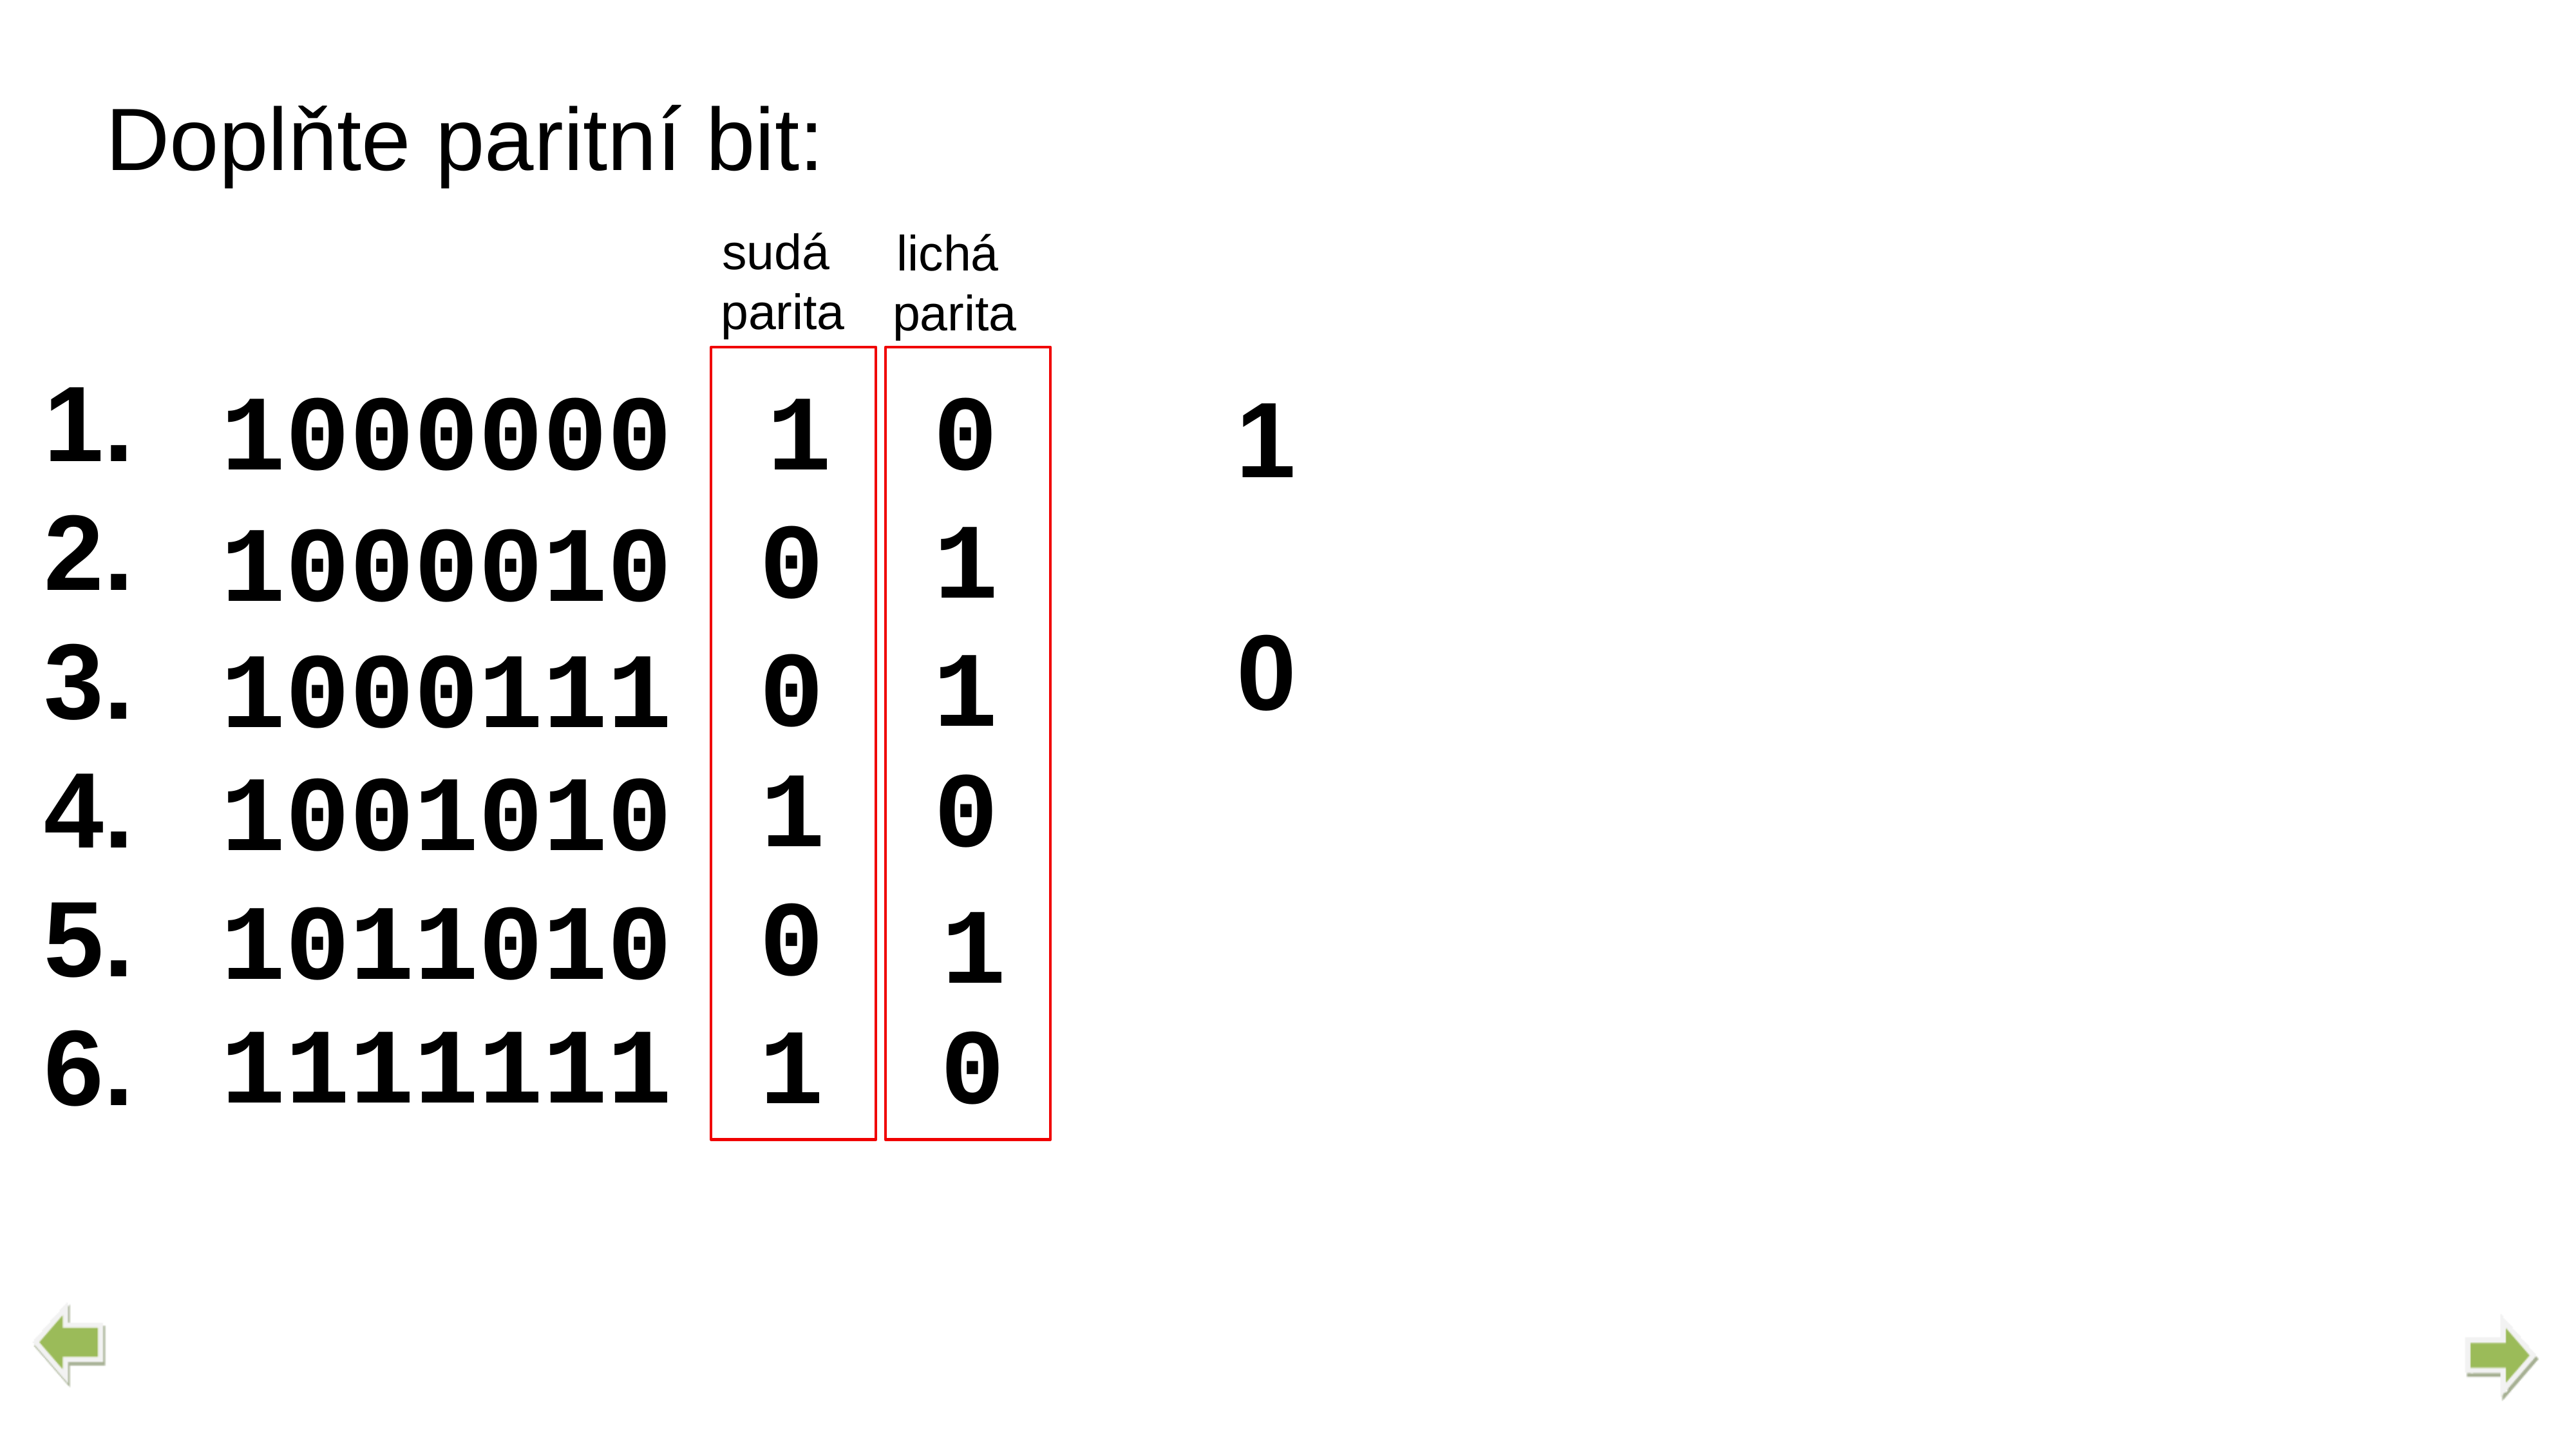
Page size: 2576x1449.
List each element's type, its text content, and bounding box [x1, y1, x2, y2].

text_box 0 [759, 490, 827, 604]
text_box 1 [760, 739, 828, 865]
picture [29, 1298, 111, 1392]
text_box 0 [759, 867, 827, 981]
text_box 0 [934, 739, 1001, 853]
text_box 0 [940, 996, 1009, 1110]
text_box lichá parita [900, 307, 914, 328]
text_box Doplňte paritní bit: [106, 82, 1032, 198]
text_box 0 [1236, 602, 1305, 728]
text_box sudá parita [728, 306, 742, 327]
text_box 1011010 [628, 918, 650, 969]
text_box 1001010 [221, 743, 662, 868]
text_box 1000010 [628, 540, 650, 591]
text_box sudá parita [715, 220, 851, 333]
text_box 1 [759, 996, 827, 1121]
text_box 0 [759, 618, 827, 732]
text_box 1 [767, 362, 835, 476]
text_box 1 [933, 618, 1001, 732]
text_box 0 [933, 362, 1001, 476]
text_box 1001010 [628, 790, 650, 840]
text_box 1111111 [221, 995, 663, 1121]
text_box lichá parita [887, 221, 1023, 334]
text_box 1000010 [221, 493, 662, 619]
text_box 1000000 [628, 409, 650, 459]
text_box 1. 2. 3. 4. 5. 6. [44, 354, 142, 1103]
text_box 1. 2. 3. 4. 5. 6. [63, 1068, 85, 1095]
text_box 1 [934, 490, 1001, 604]
text_box 1000000 [221, 362, 663, 488]
text_box 1011010 [221, 872, 663, 995]
picture [2461, 1311, 2546, 1404]
text_box 1 [942, 875, 1009, 989]
text_box 1 [1236, 370, 1303, 495]
text_box 1000111 [221, 620, 663, 745]
